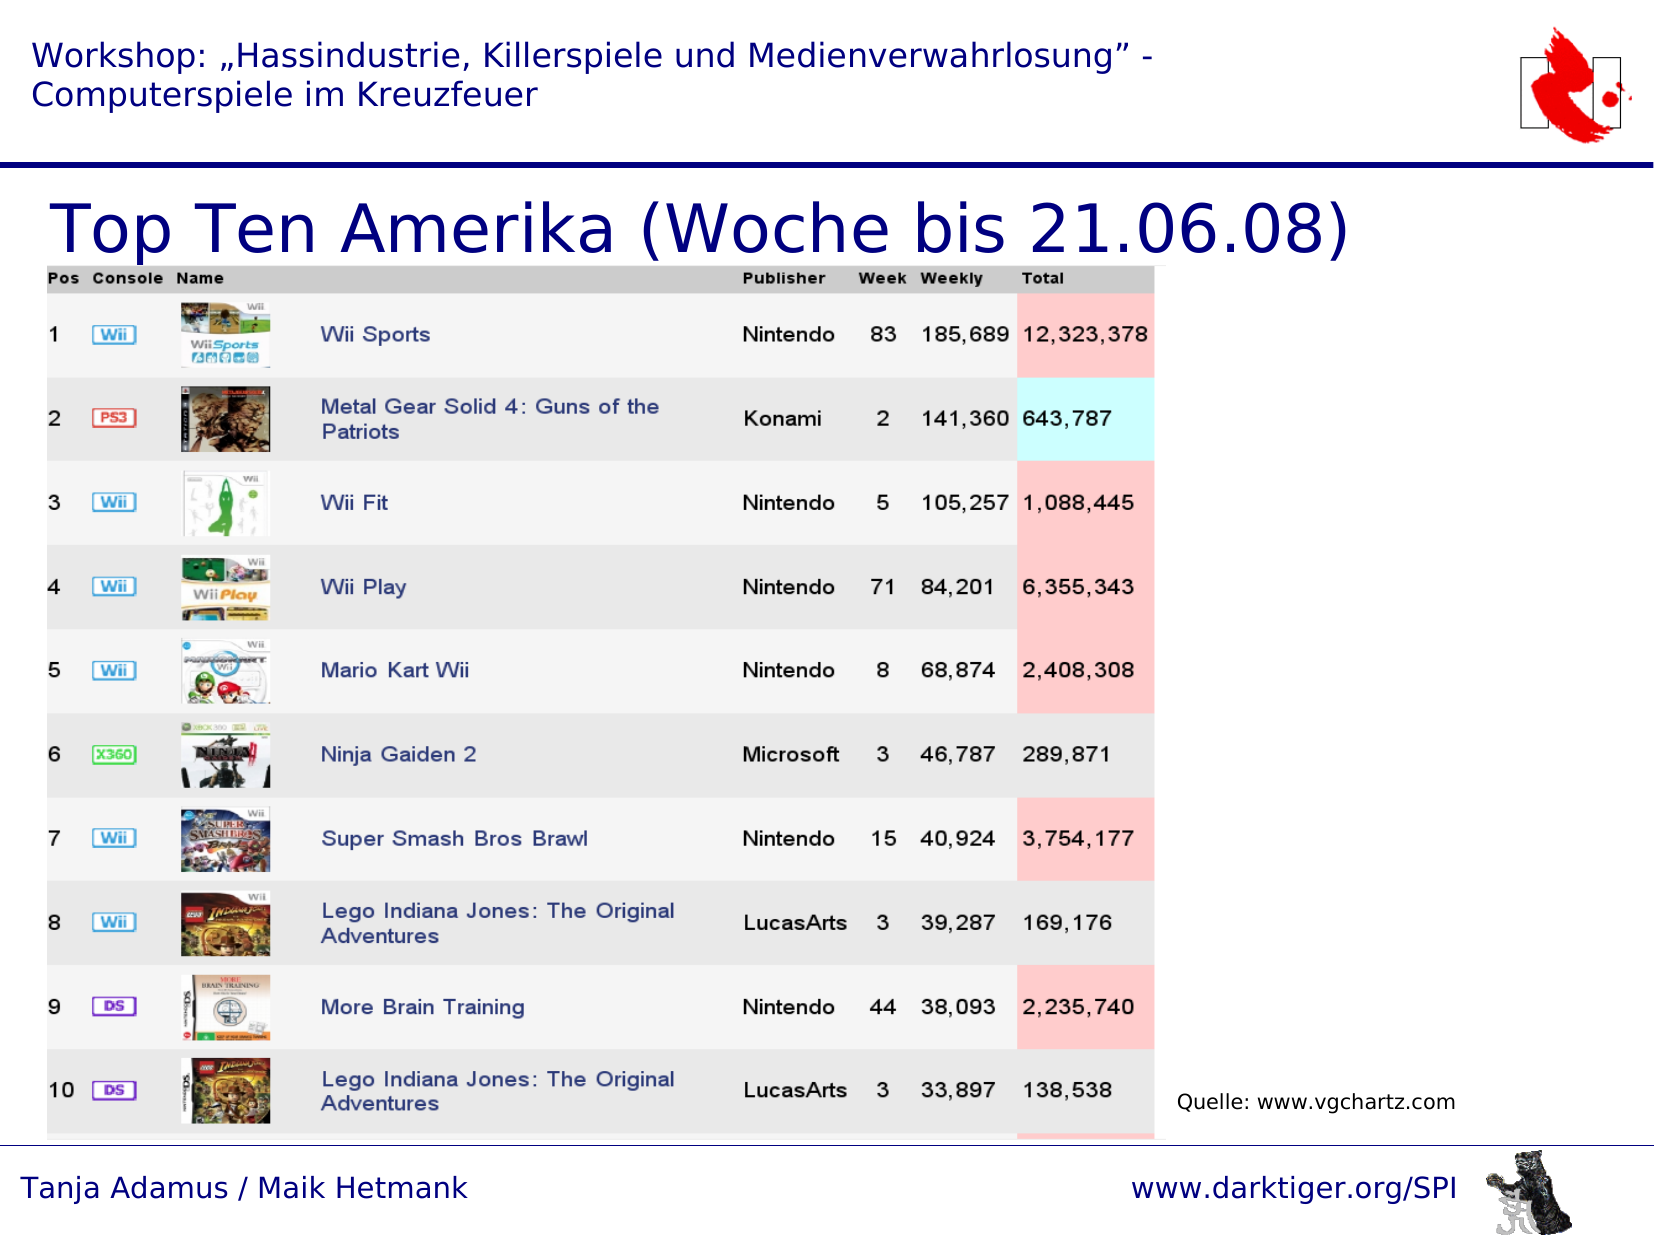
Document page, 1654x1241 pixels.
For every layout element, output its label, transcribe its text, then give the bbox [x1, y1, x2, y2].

text_box Quelle: www.vgchartz.com [1166, 1082, 1472, 1123]
picture [1503, 16, 1632, 148]
text_box Top Ten Amerika (Woche bis 21.06.08) [35, 183, 1512, 276]
picture [47, 265, 1166, 1140]
text_box Workshop: „Hassindustrie, Killerspiele und Medienverwahrlosung” - Computerspiele im Kreuzfeuer [16, 29, 1418, 178]
picture [1486, 1150, 1572, 1235]
